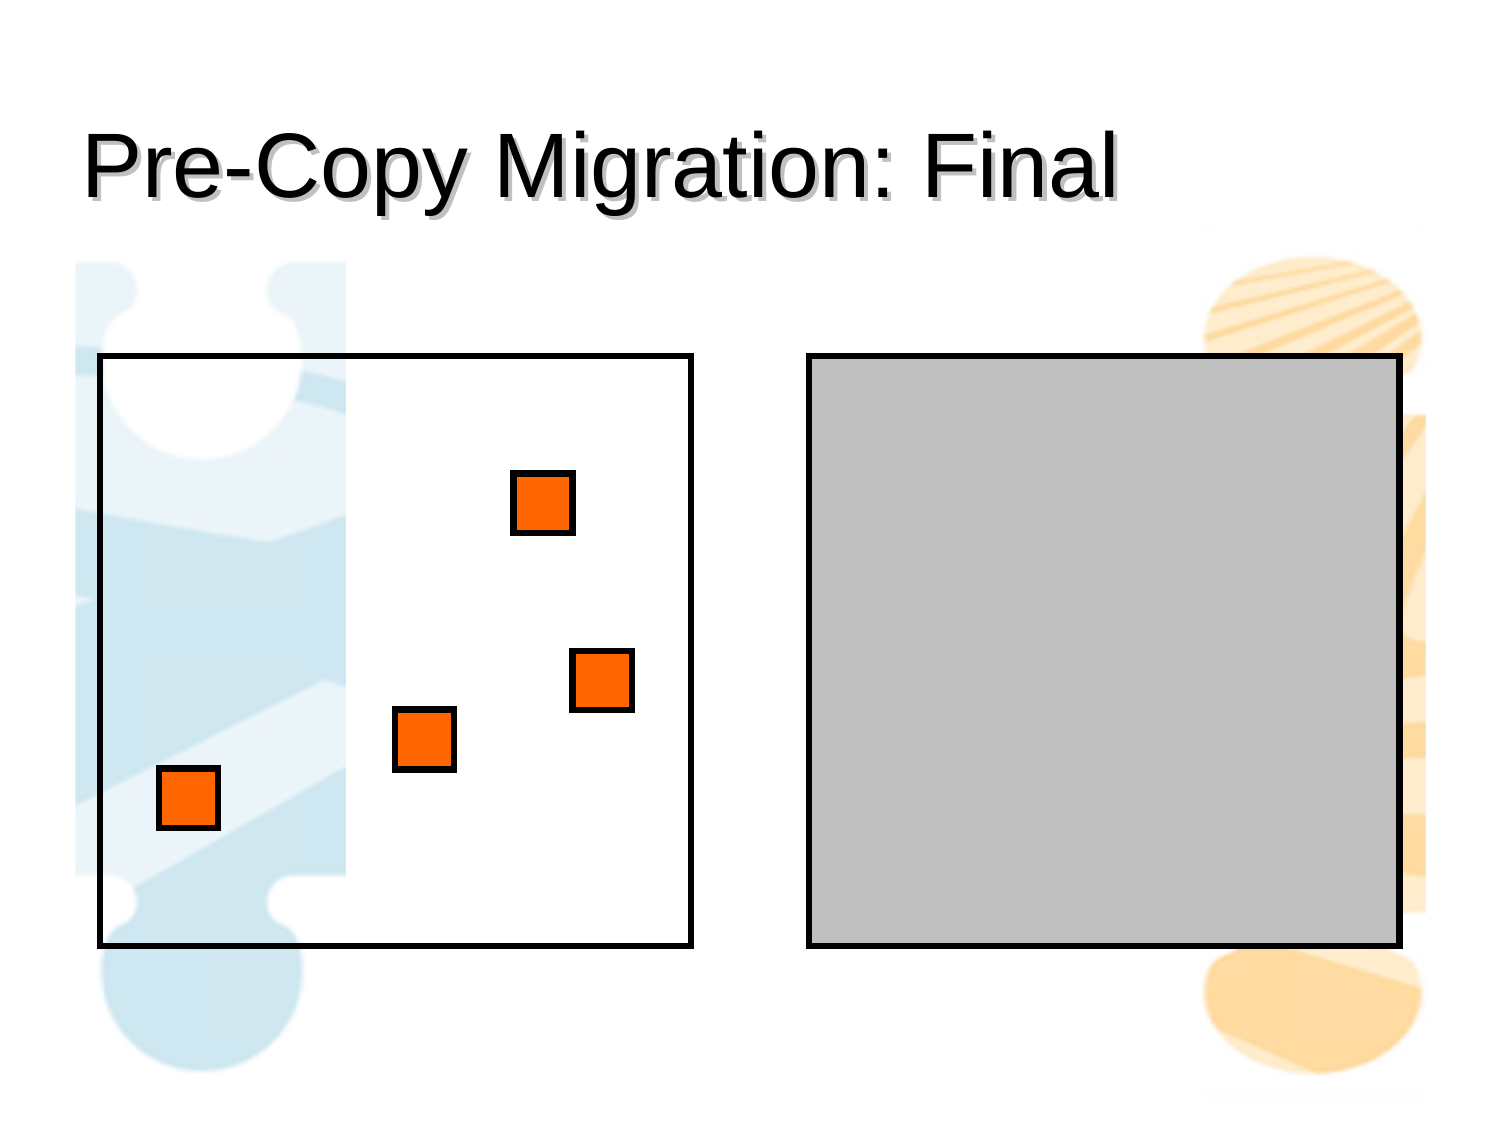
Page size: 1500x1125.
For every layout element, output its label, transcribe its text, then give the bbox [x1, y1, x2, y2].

text_box [513, 473, 573, 534]
picture [75, 237, 346, 1100]
text_box [159, 768, 219, 828]
text_box [395, 709, 455, 770]
picture [1200, 224, 1426, 1100]
title Pre-Copy Migration: Final [66, 37, 1400, 225]
picture [103, 359, 346, 943]
text_box [808, 355, 1400, 947]
text_box [572, 650, 632, 711]
